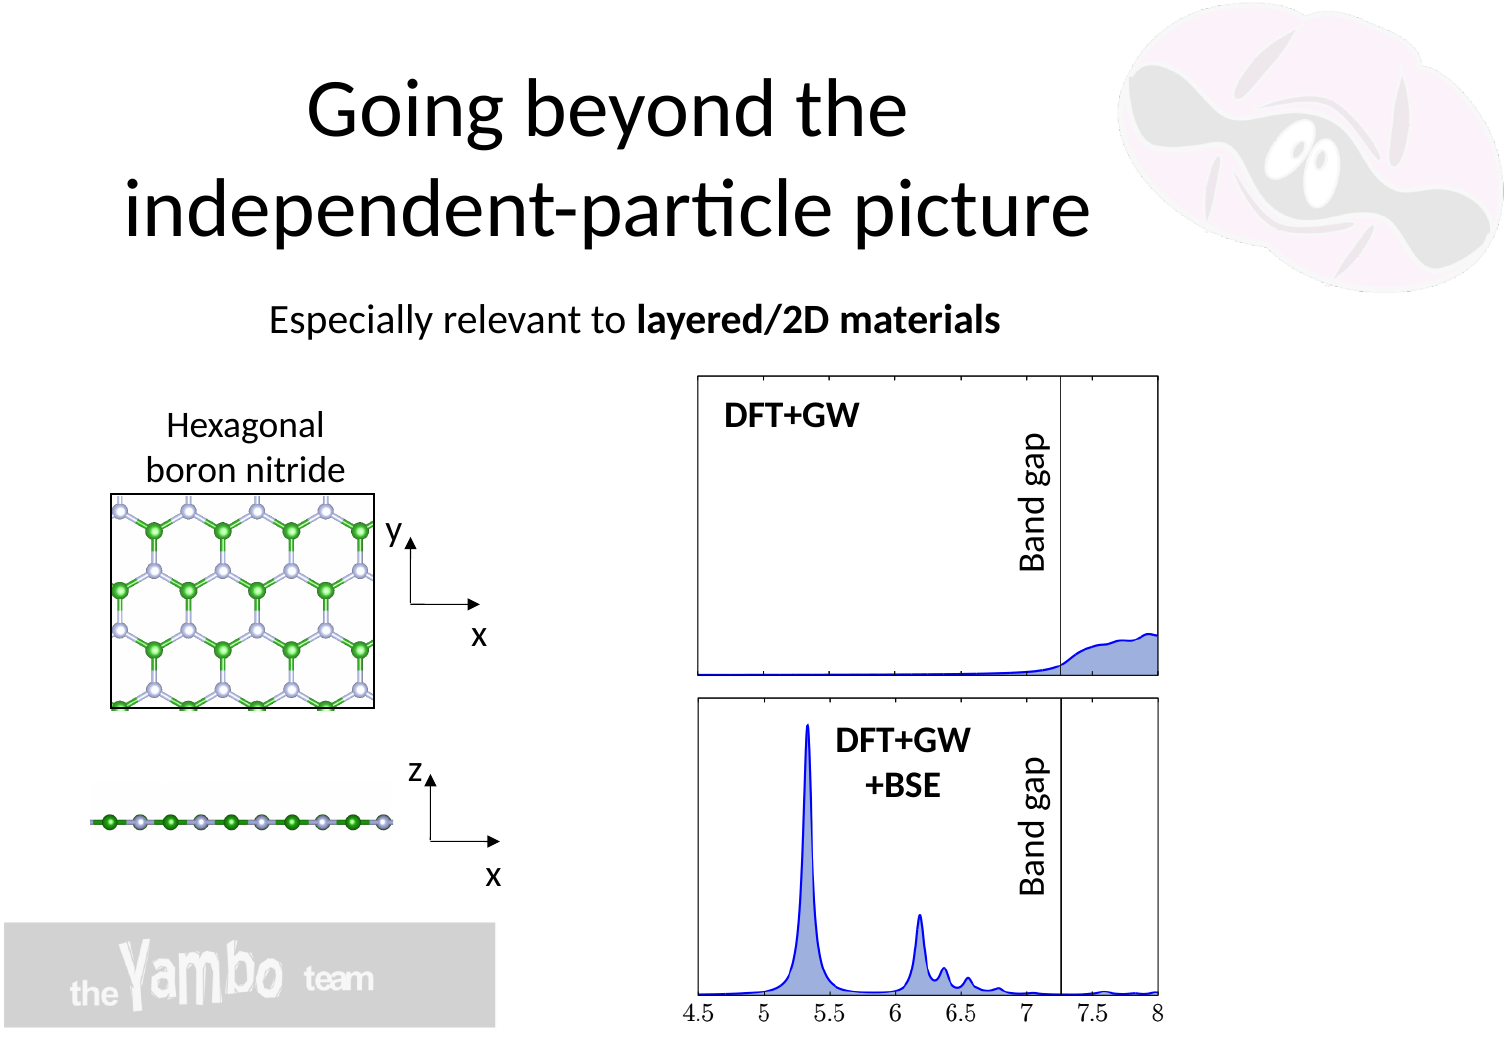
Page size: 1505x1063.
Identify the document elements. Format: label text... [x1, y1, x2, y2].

text_box x [456, 601, 500, 661]
text_box Hexagonal boron nitride [106, 393, 385, 498]
text_box Going beyond the independent-particle picture [81, 45, 1135, 261]
text_box x [470, 841, 515, 902]
text_box DFT+GW+BSE [817, 707, 990, 813]
text_box DFT+GW [709, 382, 882, 443]
text_box Especially relevant to layered/2D materials [254, 284, 1053, 350]
picture [3, 0, 1505, 1063]
text_box y [370, 496, 415, 557]
text_box Band gap [998, 377, 1059, 589]
text_box z [393, 737, 437, 797]
text_box Band gap [998, 702, 1059, 913]
